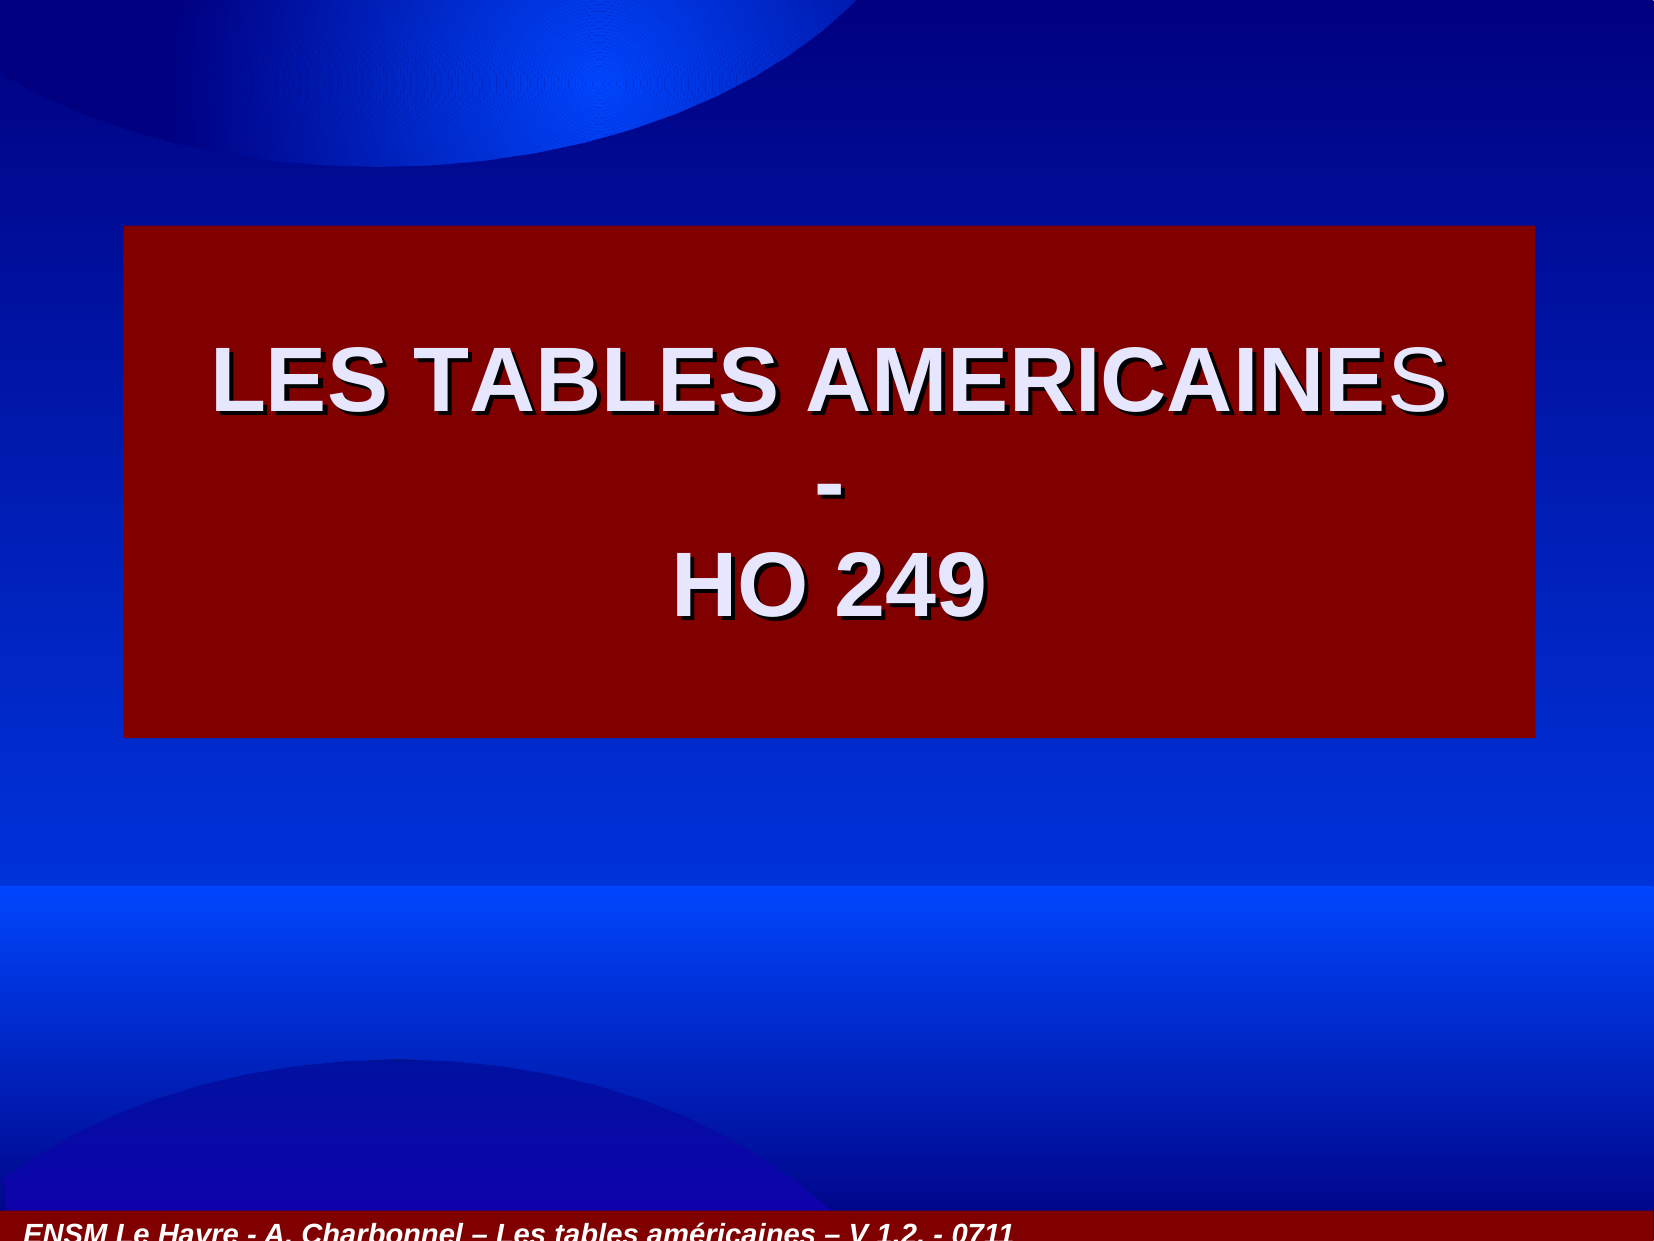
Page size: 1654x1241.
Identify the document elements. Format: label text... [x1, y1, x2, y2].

text_box ENSM Le Havre - A. Charbonnel – Les tables américaines – V 1.2. - 0711 [0, 1210, 1654, 1241]
title LES TABLES AMERICAINES - HO 249 [123, 225, 1536, 739]
